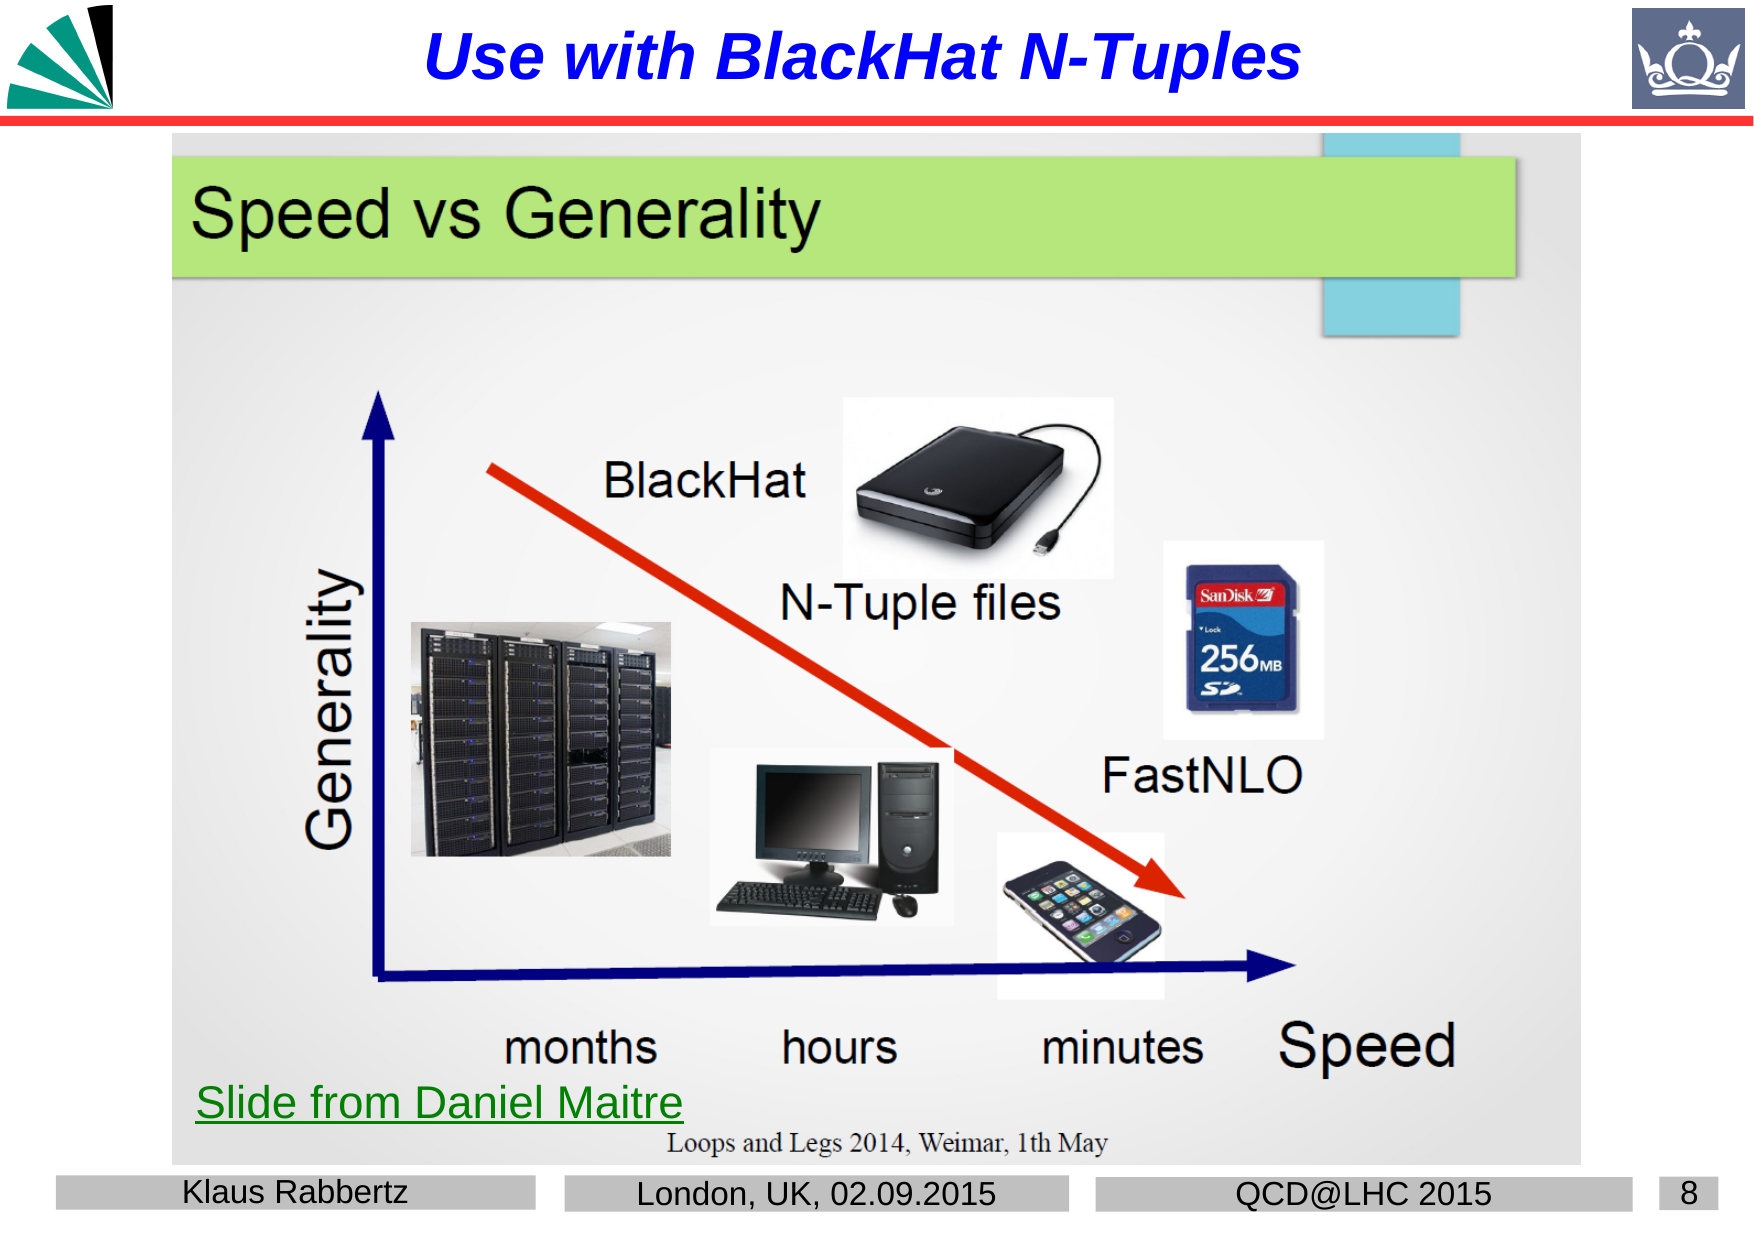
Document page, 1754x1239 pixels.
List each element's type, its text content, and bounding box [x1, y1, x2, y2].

picture [7, 5, 113, 110]
picture [1632, 8, 1745, 109]
text_box Slide from Daniel Maitre [183, 1071, 697, 1135]
picture [172, 133, 1581, 1165]
title Use with BlackHat N-Tuples [123, 0, 1606, 114]
